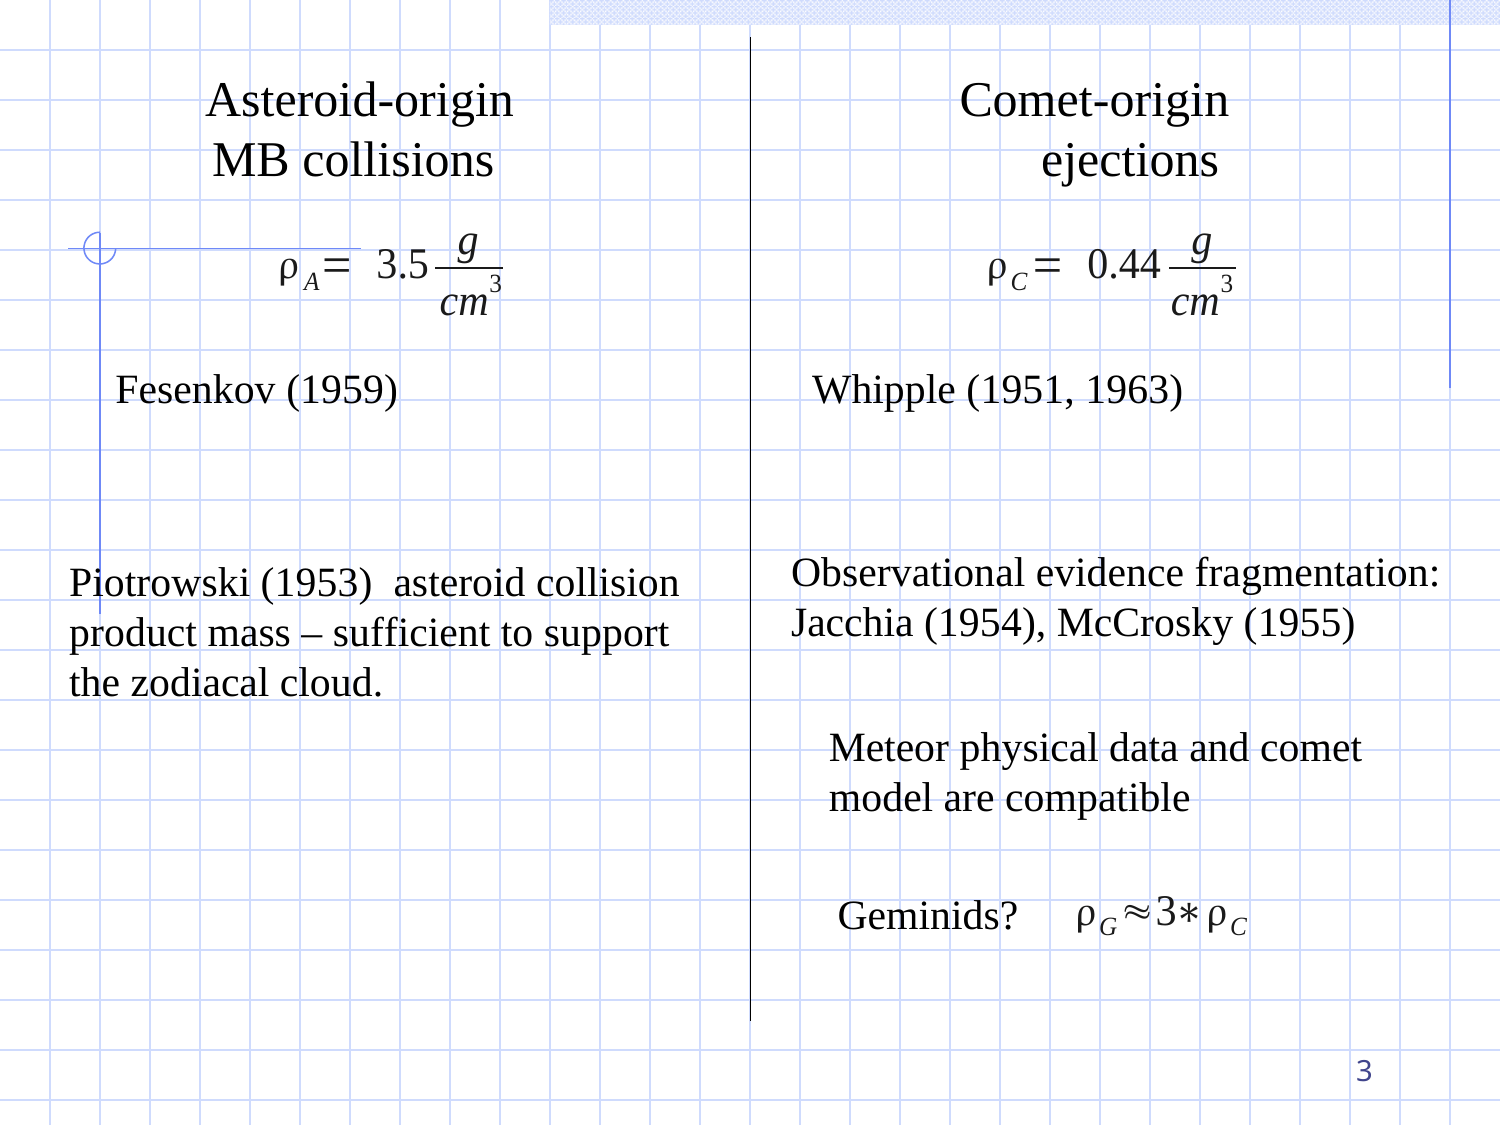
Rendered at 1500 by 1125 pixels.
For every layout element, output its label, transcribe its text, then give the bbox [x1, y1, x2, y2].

chart [1062, 885, 1256, 942]
text_box Asteroid-origin MB collisions [190, 59, 562, 194]
text_box Geminids? [822, 880, 1065, 945]
picture [1451, 0, 1500, 25]
picture [549, 0, 1449, 25]
text_box Meteor physical data and comet model are compatible [813, 712, 1388, 827]
chart [974, 214, 1248, 325]
chart [265, 214, 516, 325]
chart [699, 537, 712, 546]
text_box Whipple (1951, 1963) [797, 354, 1199, 420]
text_box Comet-origin ejections [944, 59, 1316, 194]
text_box Fesenkov (1959) [100, 354, 414, 420]
text_box Piotrowski (1953) asteroid collision product mass – sufficient to support the zodiacal cloud. [54, 546, 734, 745]
text_box Observational evidence fragmentation: Jacchia (1954), McCrosky (1955) [776, 537, 1467, 653]
